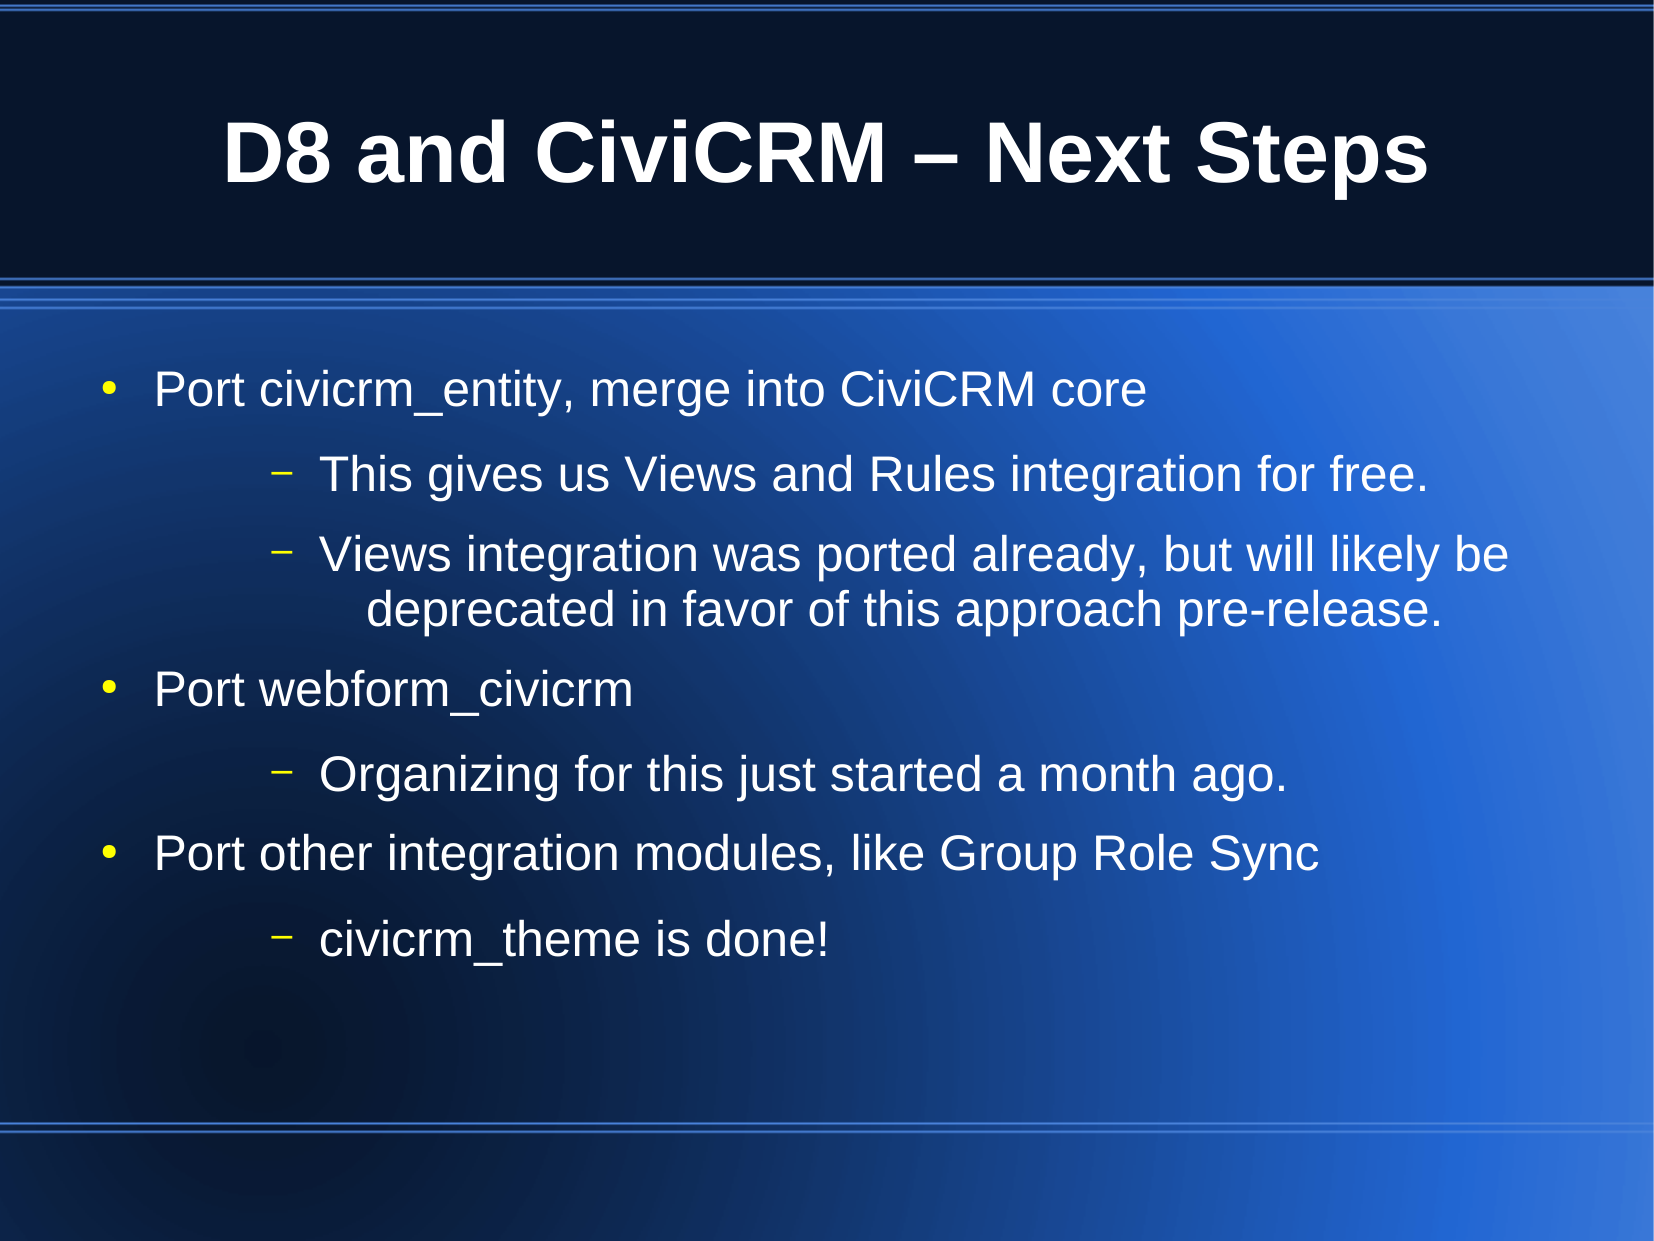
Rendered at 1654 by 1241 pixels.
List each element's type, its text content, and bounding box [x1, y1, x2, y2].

list Port civicrm_entity, merge into CiviCRM core This gives us Views and Rules integration for free. Views integration was ported already, but will likely be deprecated in favor of this approach pre-release. Port webform_civicrm Organizing for this just started a month ago. Port other integration modules, like Group Role Sync civicrm_theme is done! [82, 361, 1571, 1081]
picture [0, 0, 1654, 1241]
title D8 and CiviCRM – Next Steps [82, 49, 1571, 257]
